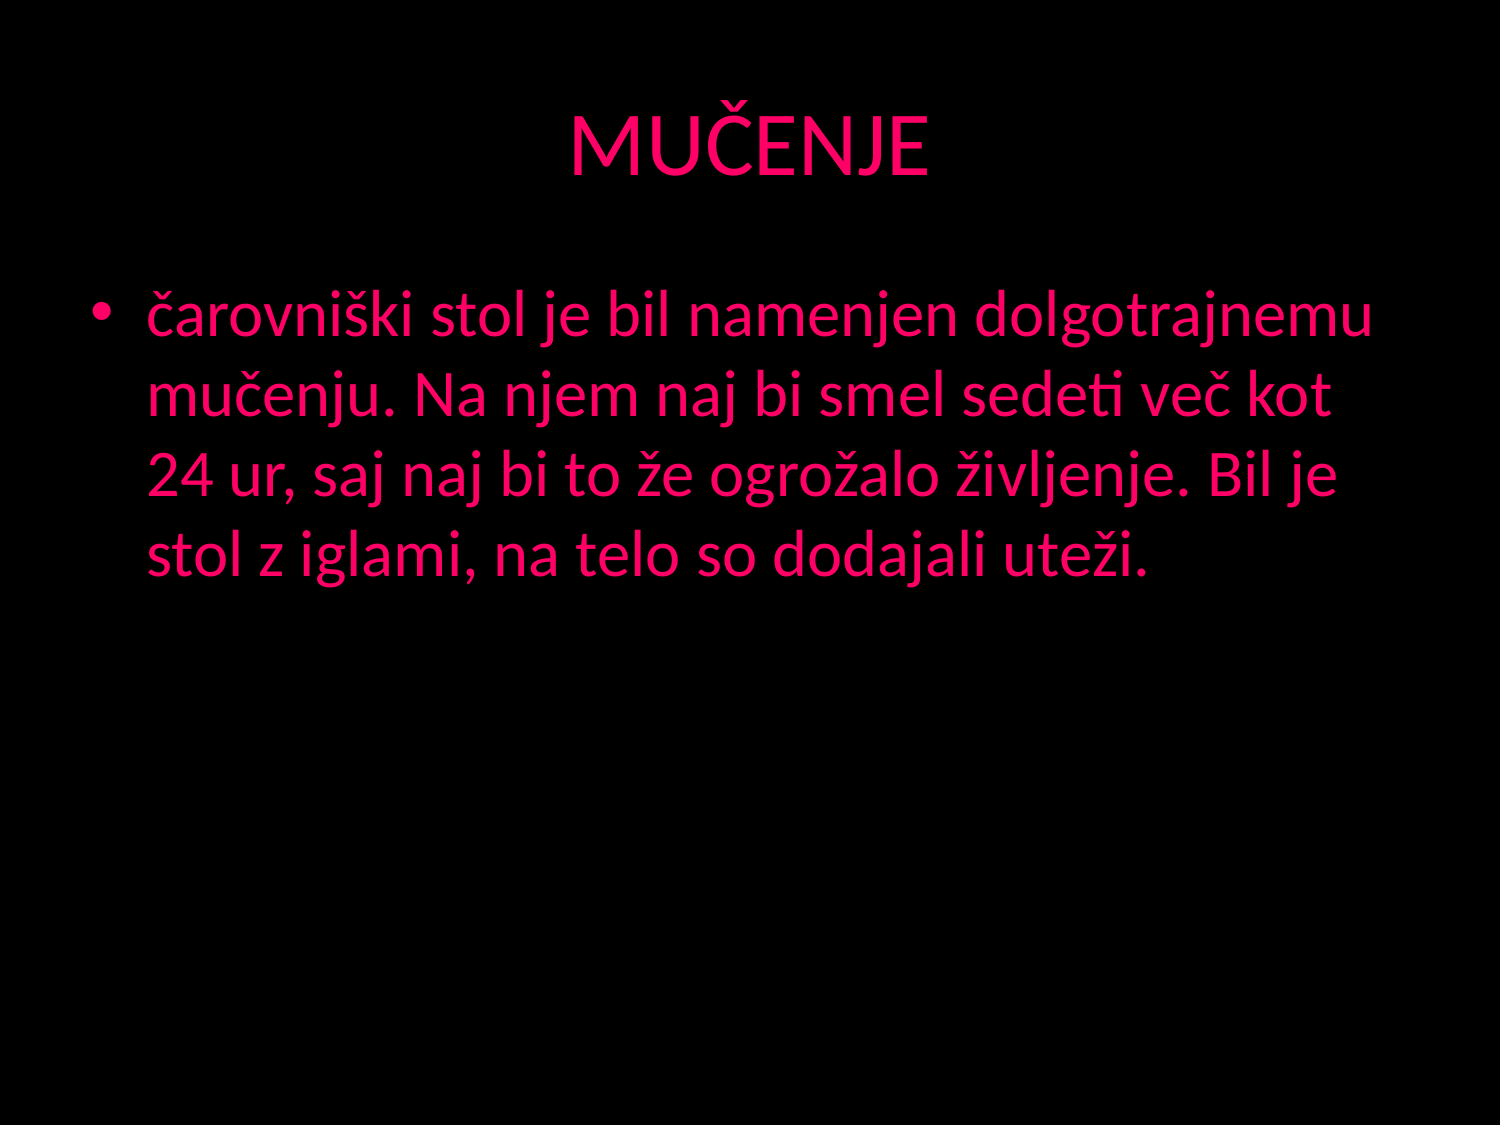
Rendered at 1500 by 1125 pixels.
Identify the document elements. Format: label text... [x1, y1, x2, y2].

list čarovniški stol je bil namenjen dolgotrajnemu mučenju. Na njem naj bi smel sedeti več kot 24 ur, saj naj bi to že ogrožalo življenje. Bil je stol z iglami, na telo so dodajali uteži. [75, 262, 1425, 1005]
title MUČENJE [75, 45, 1425, 233]
